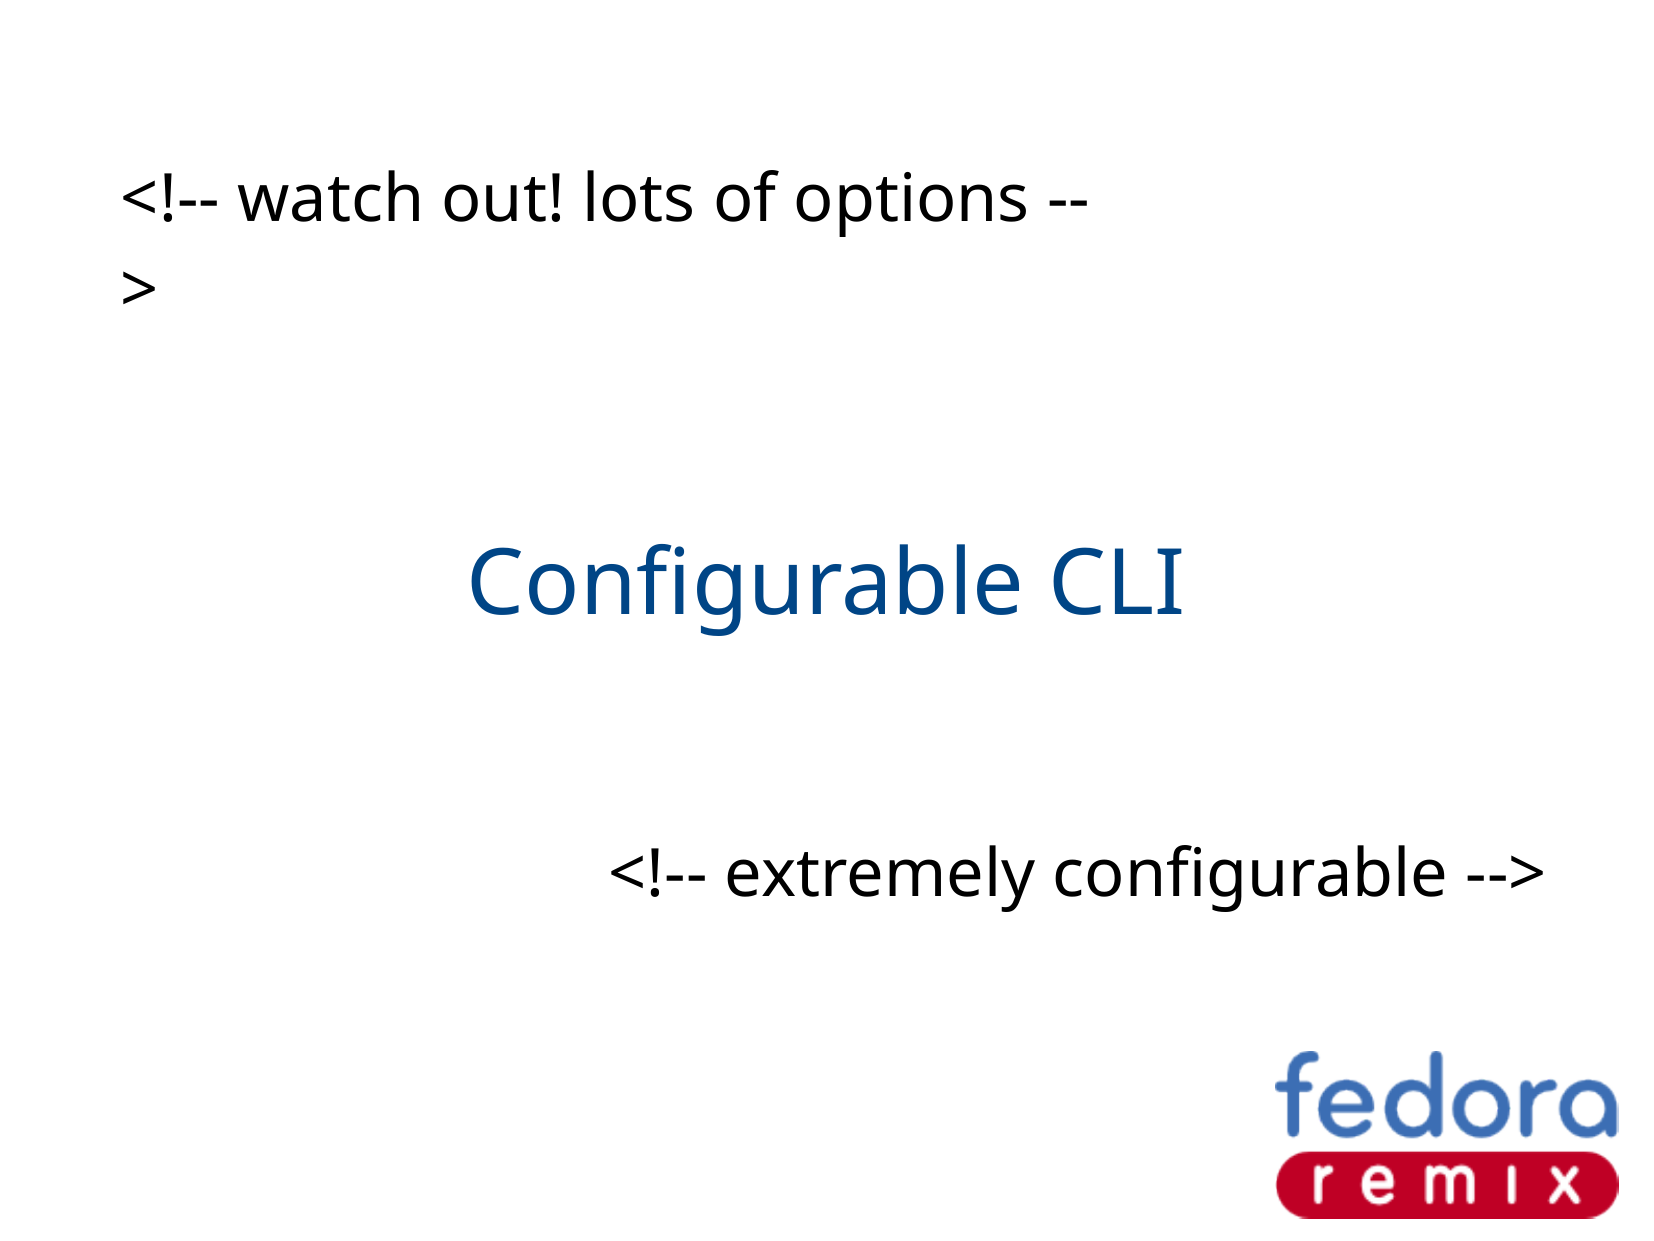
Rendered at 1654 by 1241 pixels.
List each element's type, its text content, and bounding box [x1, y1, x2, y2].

title Configurable CLI [82, 56, 1571, 1102]
picture [1275, 1051, 1619, 1219]
list <!-- watch out! lots of options --> [49, 150, 1126, 226]
list <!-- extremely configurable --> [537, 825, 1613, 900]
